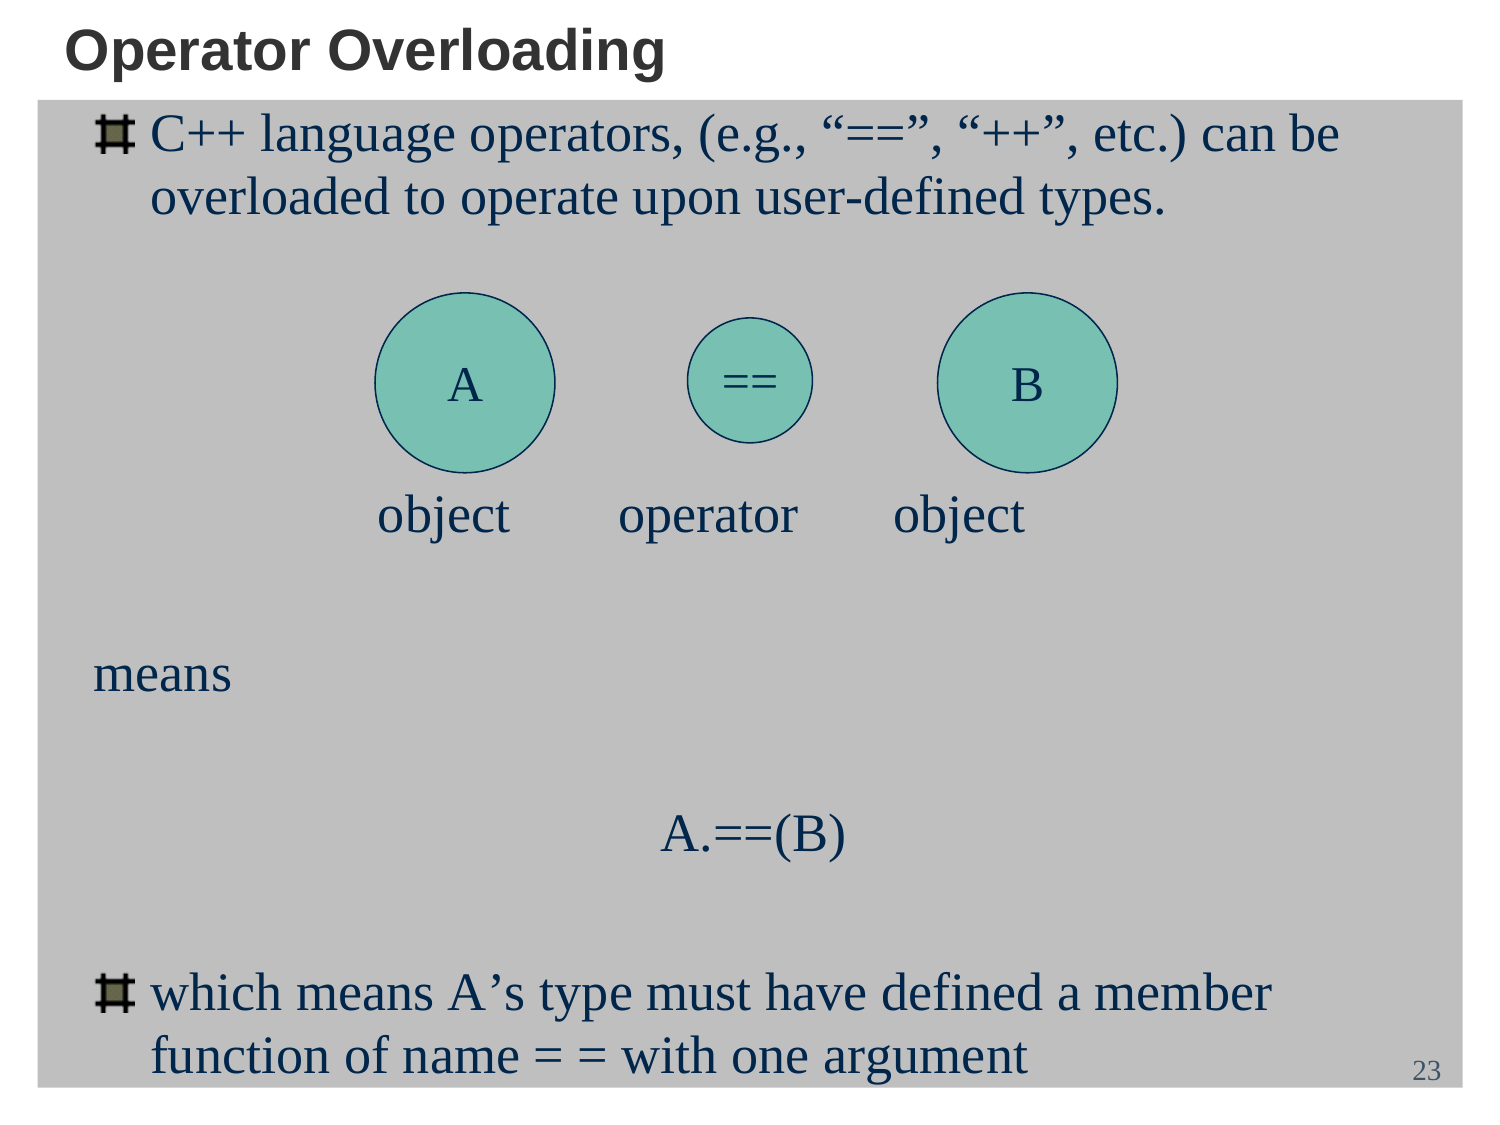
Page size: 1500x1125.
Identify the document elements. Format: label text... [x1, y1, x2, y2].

text_box == [706, 336, 794, 425]
title Operator Overloading [50, 0, 1450, 91]
text_box [937, 292, 1118, 473]
list C++ language operators, (e.g., “==”, “++”, etc.) can be overloaded to operate upon user-defined types. object operator object means A.==(B) which means A’s type must have defined a member function of name = = with one argument [37, 99, 1463, 1088]
text_box A [401, 319, 529, 447]
text_box [687, 317, 813, 443]
text_box [375, 292, 555, 473]
text_box B [964, 319, 1091, 447]
